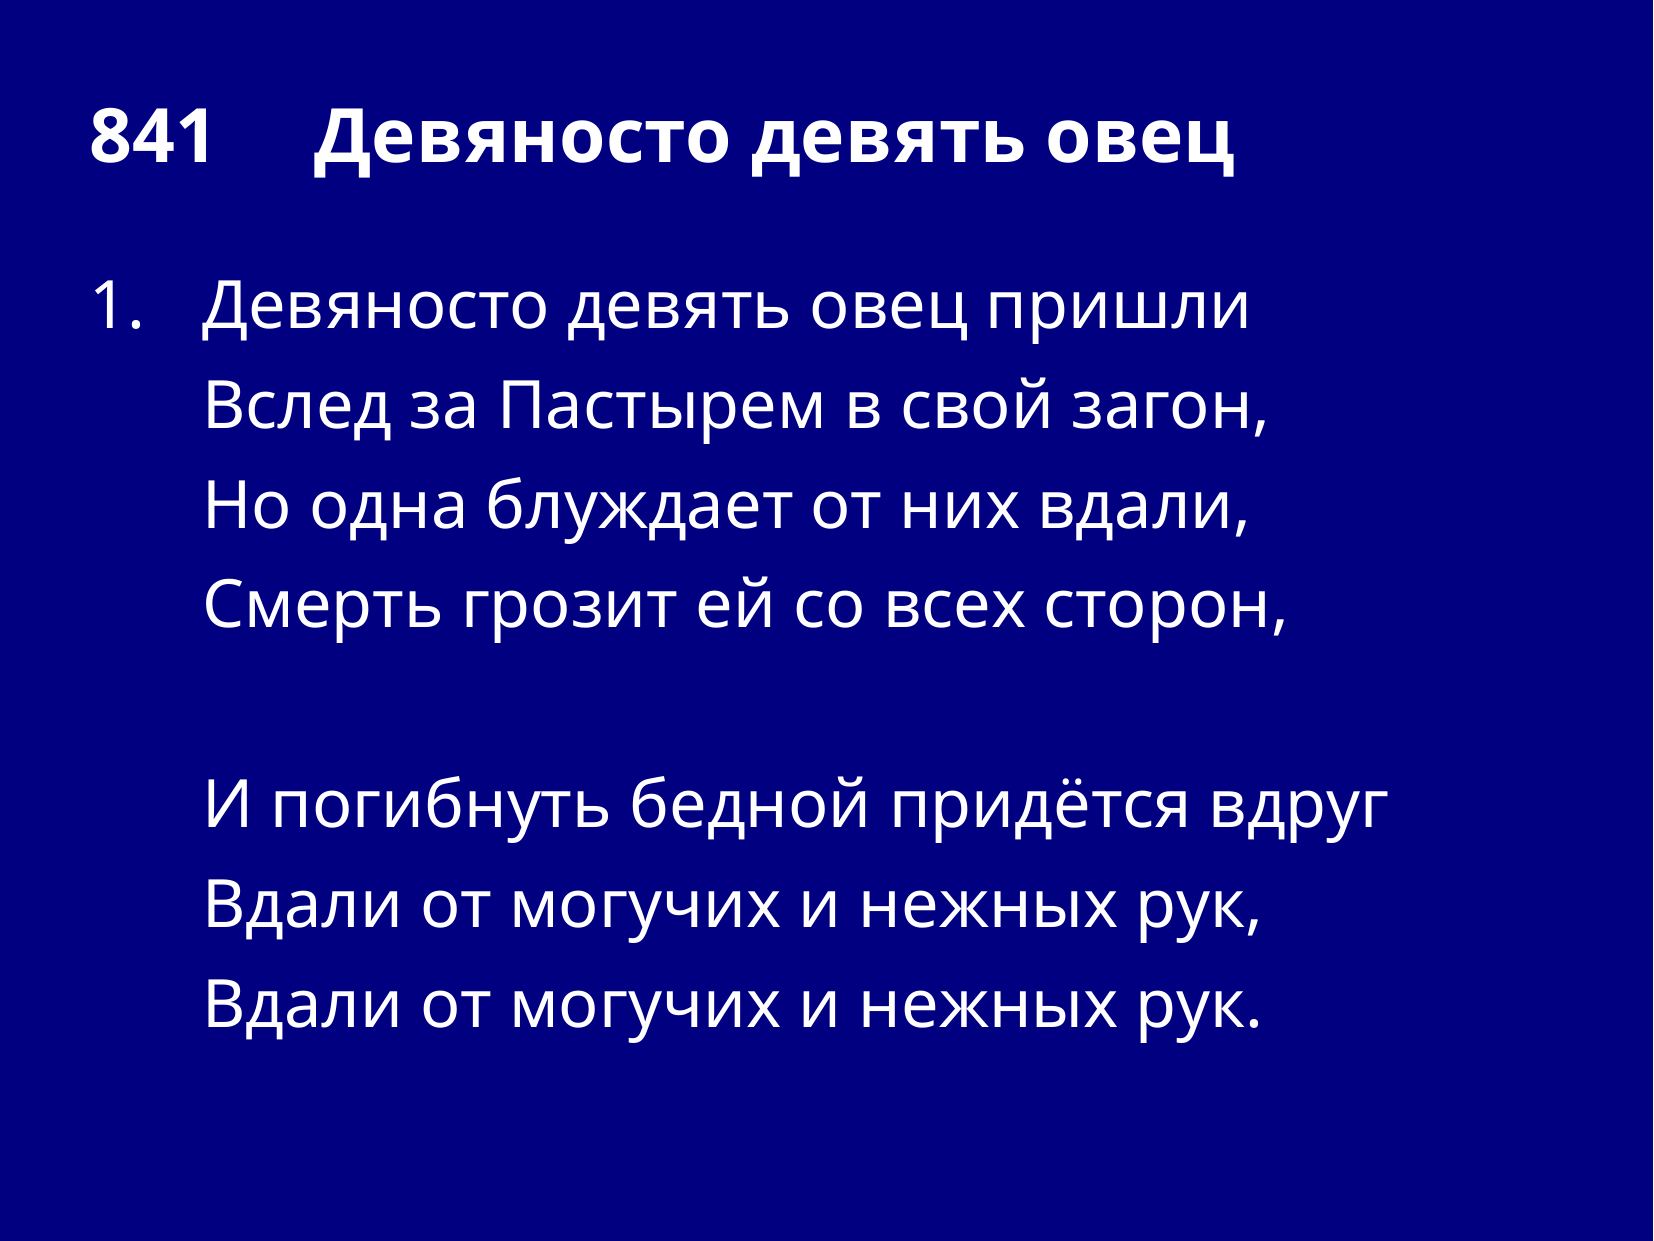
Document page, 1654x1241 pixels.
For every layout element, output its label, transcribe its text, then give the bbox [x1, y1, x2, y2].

text_box 841 Девяносто девять овец [75, 75, 1576, 188]
text_box 1. Девяносто девять овец пришли Вслед за Пастырем в свой загон, Но одна блуждает от них вдали, Смерть грозит ей со всех сторон, И погибнуть бедной придётся вдруг Вдали от могучих и нежных рук, Вдали от могучих и нежных рук. [75, 188, 1576, 1163]
